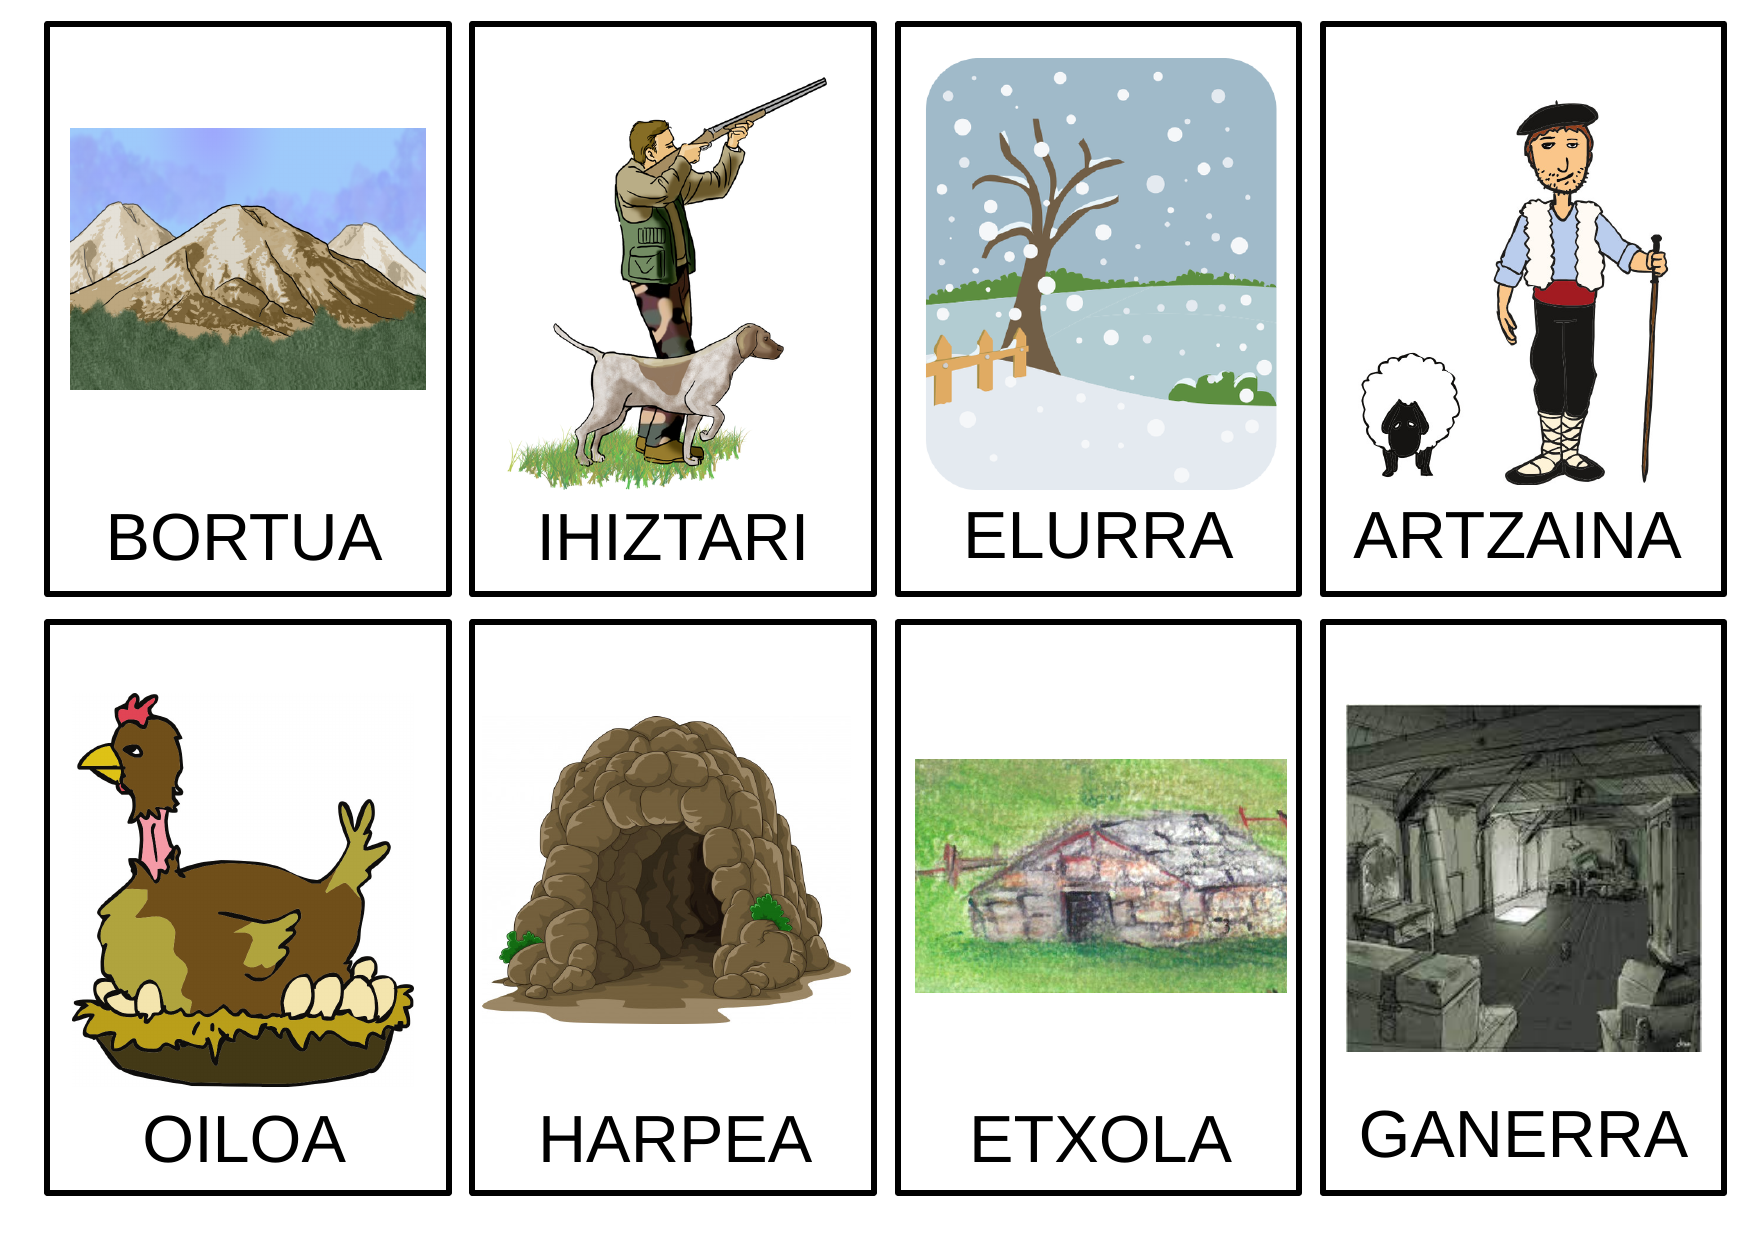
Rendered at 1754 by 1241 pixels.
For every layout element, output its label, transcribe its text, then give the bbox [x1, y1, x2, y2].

text_box [472, 622, 875, 1193]
text_box ARTZAINA [1340, 485, 1695, 611]
picture [915, 759, 1287, 993]
picture [72, 693, 414, 1087]
picture [924, 58, 1277, 490]
text_box [47, 23, 449, 595]
picture [482, 716, 851, 1024]
text_box [897, 622, 1300, 1193]
picture [70, 128, 426, 390]
text_box ETXOLA [955, 1098, 1247, 1182]
text_box HARPEA [529, 1098, 821, 1182]
text_box [1322, 622, 1725, 1059]
text_box IHIZTARI [496, 462, 851, 613]
subtitle BORTUA [98, 496, 390, 579]
text_box GANERRA [1322, 1059, 1725, 1209]
text_box [472, 23, 875, 595]
text_box ELURRA [921, 460, 1276, 611]
text_box OILOA [98, 1098, 390, 1182]
text_box [897, 23, 1300, 595]
text_box [1322, 23, 1725, 595]
picture [1346, 704, 1702, 1052]
picture [507, 77, 827, 490]
text_box [47, 622, 449, 1193]
picture [1340, 100, 1695, 485]
